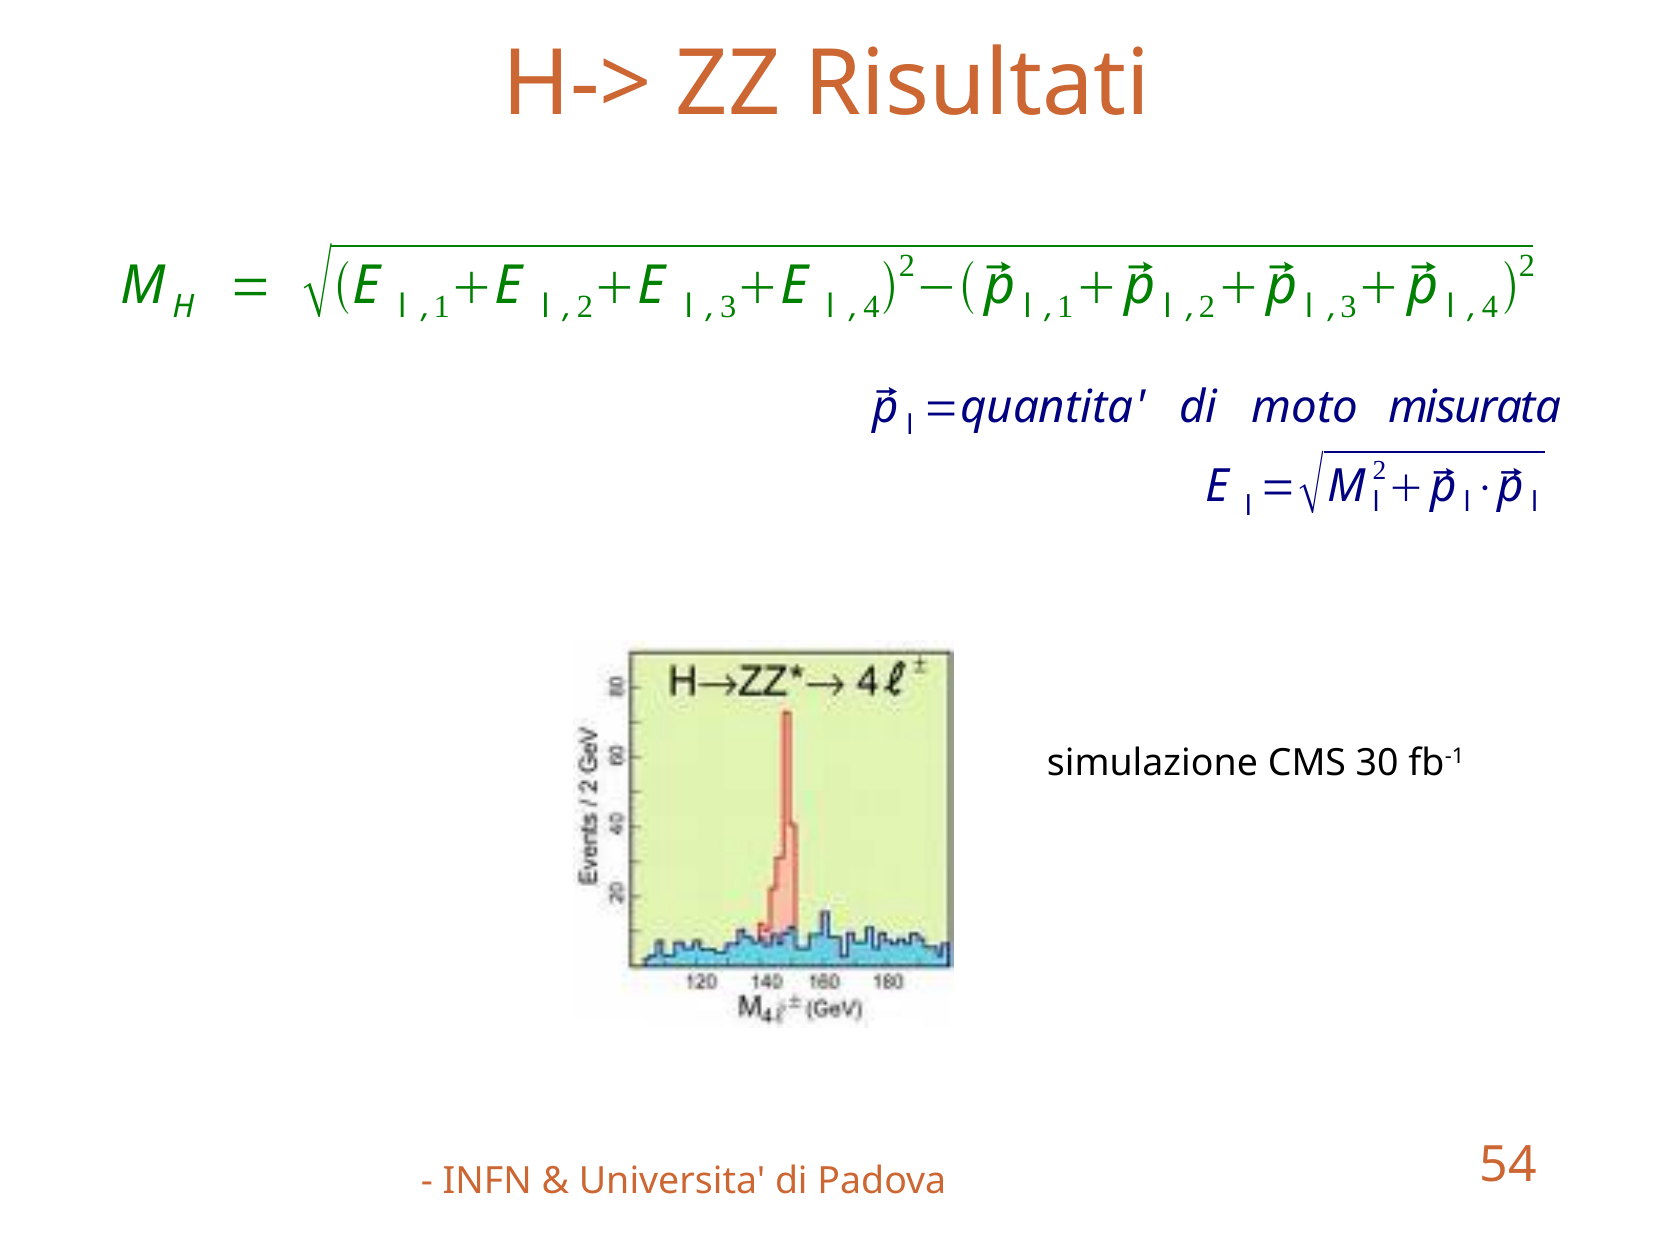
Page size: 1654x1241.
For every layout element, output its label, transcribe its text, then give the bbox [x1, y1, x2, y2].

chart [862, 378, 1565, 531]
chart [113, 241, 1541, 338]
picture [573, 640, 954, 1028]
text_box simulazione CMS 30 fb-1 [1032, 728, 1508, 787]
title H-> ZZ Risultati [41, 8, 1613, 151]
